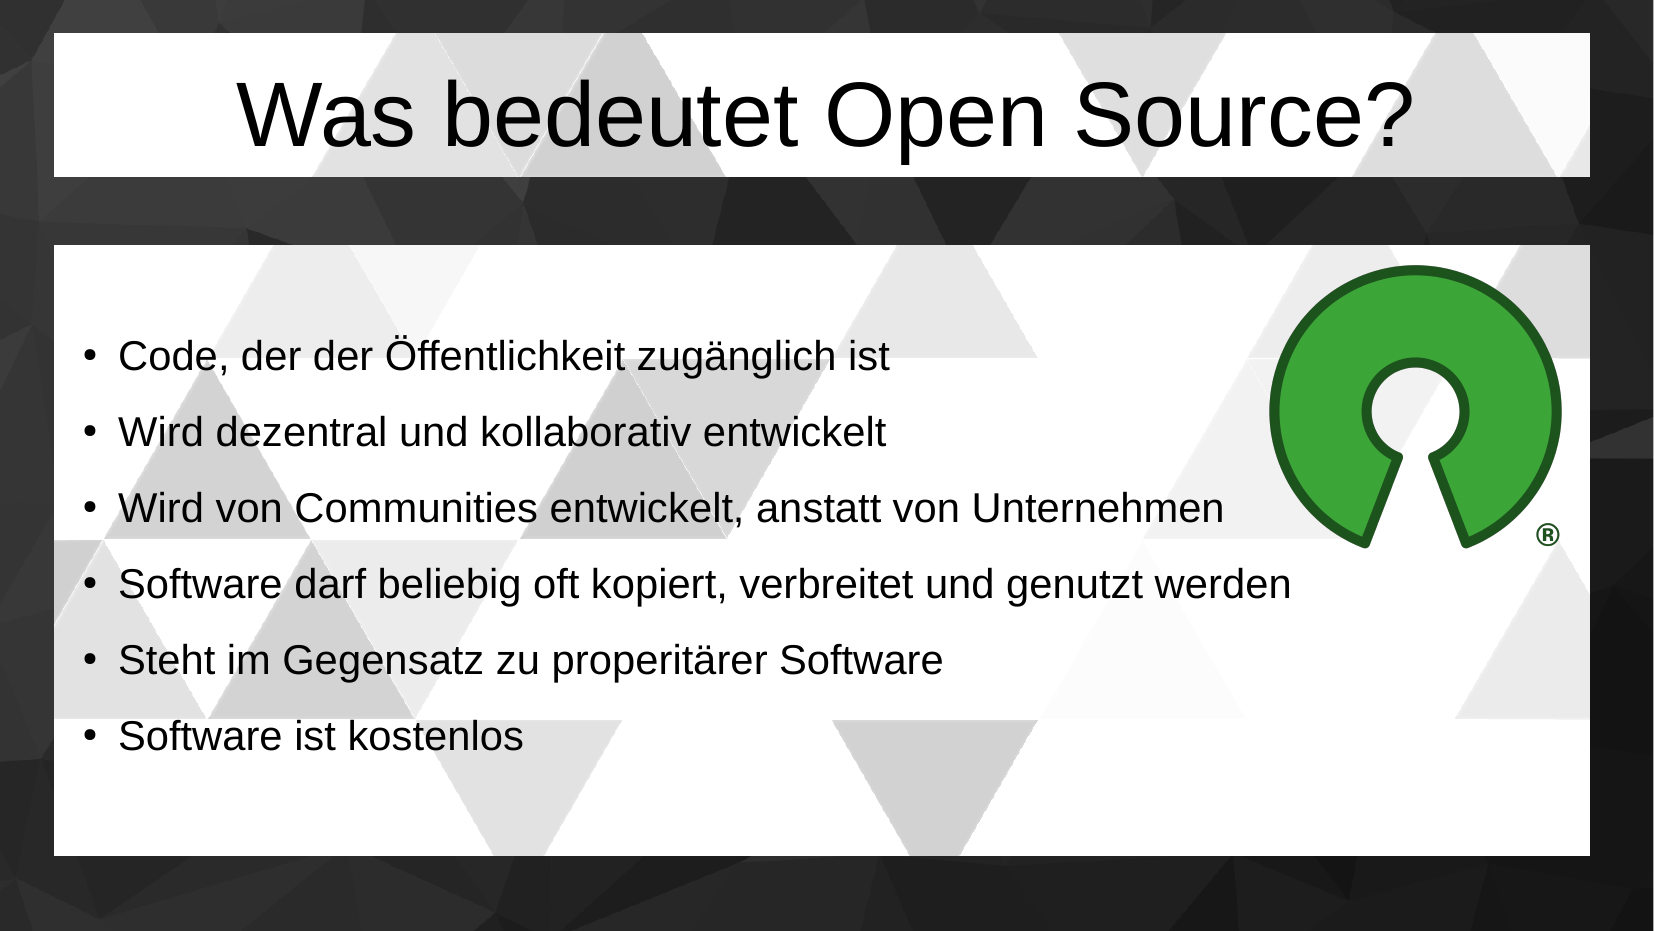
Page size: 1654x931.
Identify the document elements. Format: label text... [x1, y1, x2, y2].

picture [0, 0, 1654, 931]
subtitle Code, der der Öffentlichkeit zugänglich ist Wird dezentral und kollaborativ entwickelt Wird von Communities entwickelt, anstatt von Unternehmen Software darf beliebig oft kopiert, verbreitet und genutzt werden Steht im Gegensatz zu properitärer Software Software ist kostenlos [82, 236, 1565, 857]
title Was bedeutet Open Source? [82, 37, 1571, 193]
